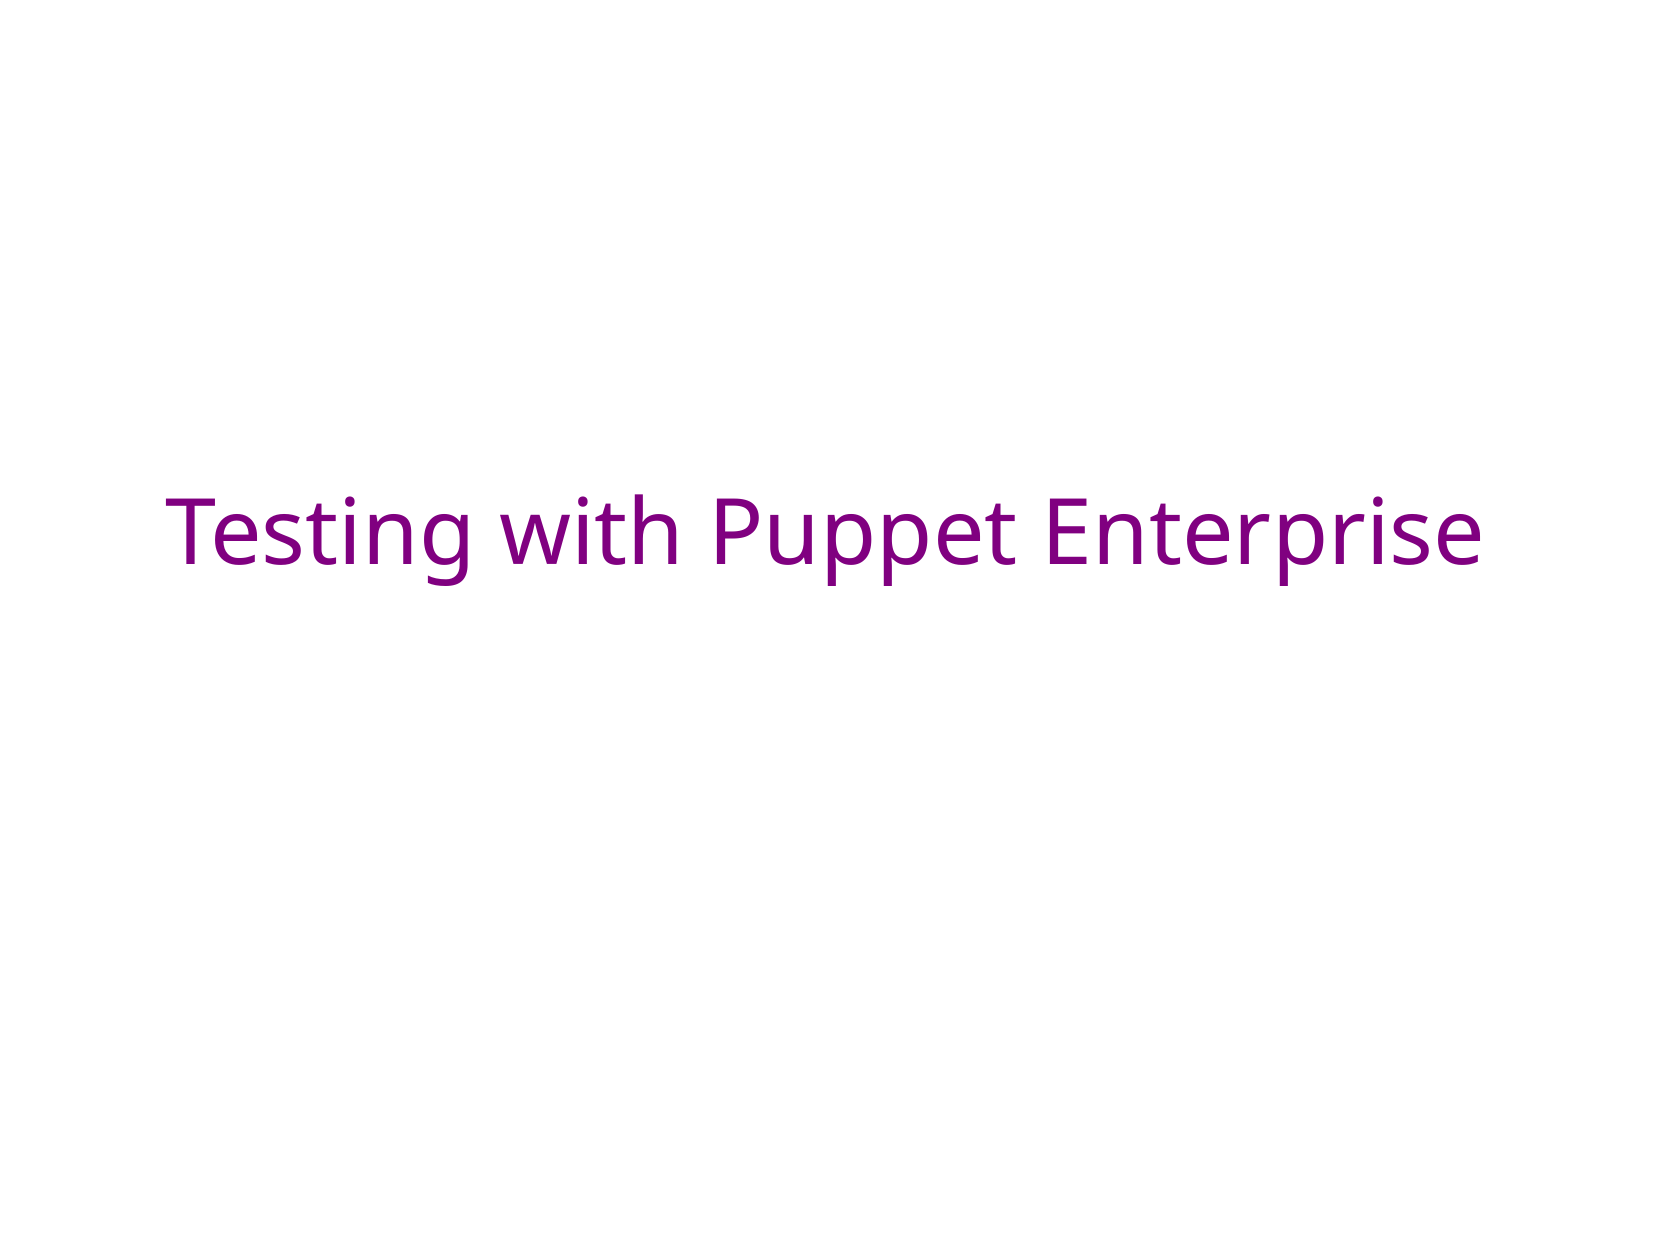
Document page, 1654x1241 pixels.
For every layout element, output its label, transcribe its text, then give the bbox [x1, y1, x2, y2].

subtitle Testing with Puppet Enterprise [82, 49, 1571, 1010]
